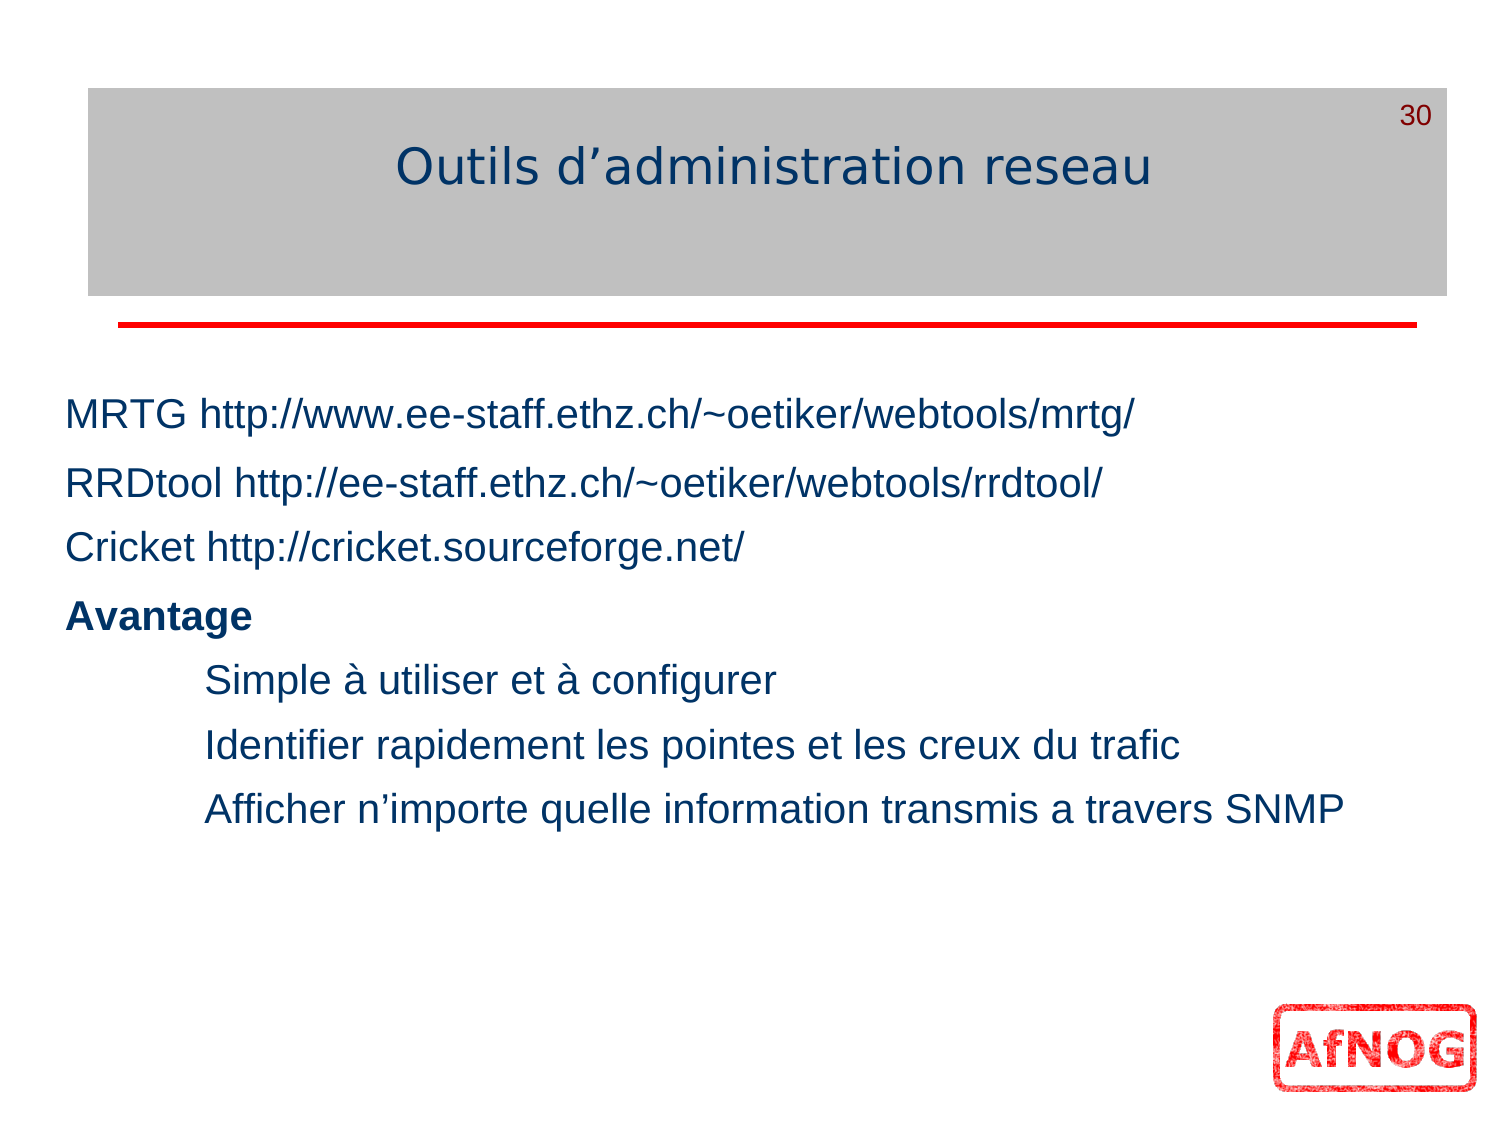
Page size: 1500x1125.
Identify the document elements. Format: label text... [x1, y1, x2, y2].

title Outils d’administration reseau [149, 90, 1400, 247]
list MRTG http://www.ee-staff.ethz.ch/~oetiker/webtools/mrtg/ RRDtool http://ee-staff.ethz.ch/~oetiker/webtools/rrdtool/ Cricket http://cricket.sourceforge.net/ Avantage Simple à utiliser et à configurer Identifier rapidement les pointes et les creux du trafic Afficher n’importe quelle information transmis a travers SNMP [49, 374, 1450, 1113]
picture [1450, 1003, 1477, 1092]
